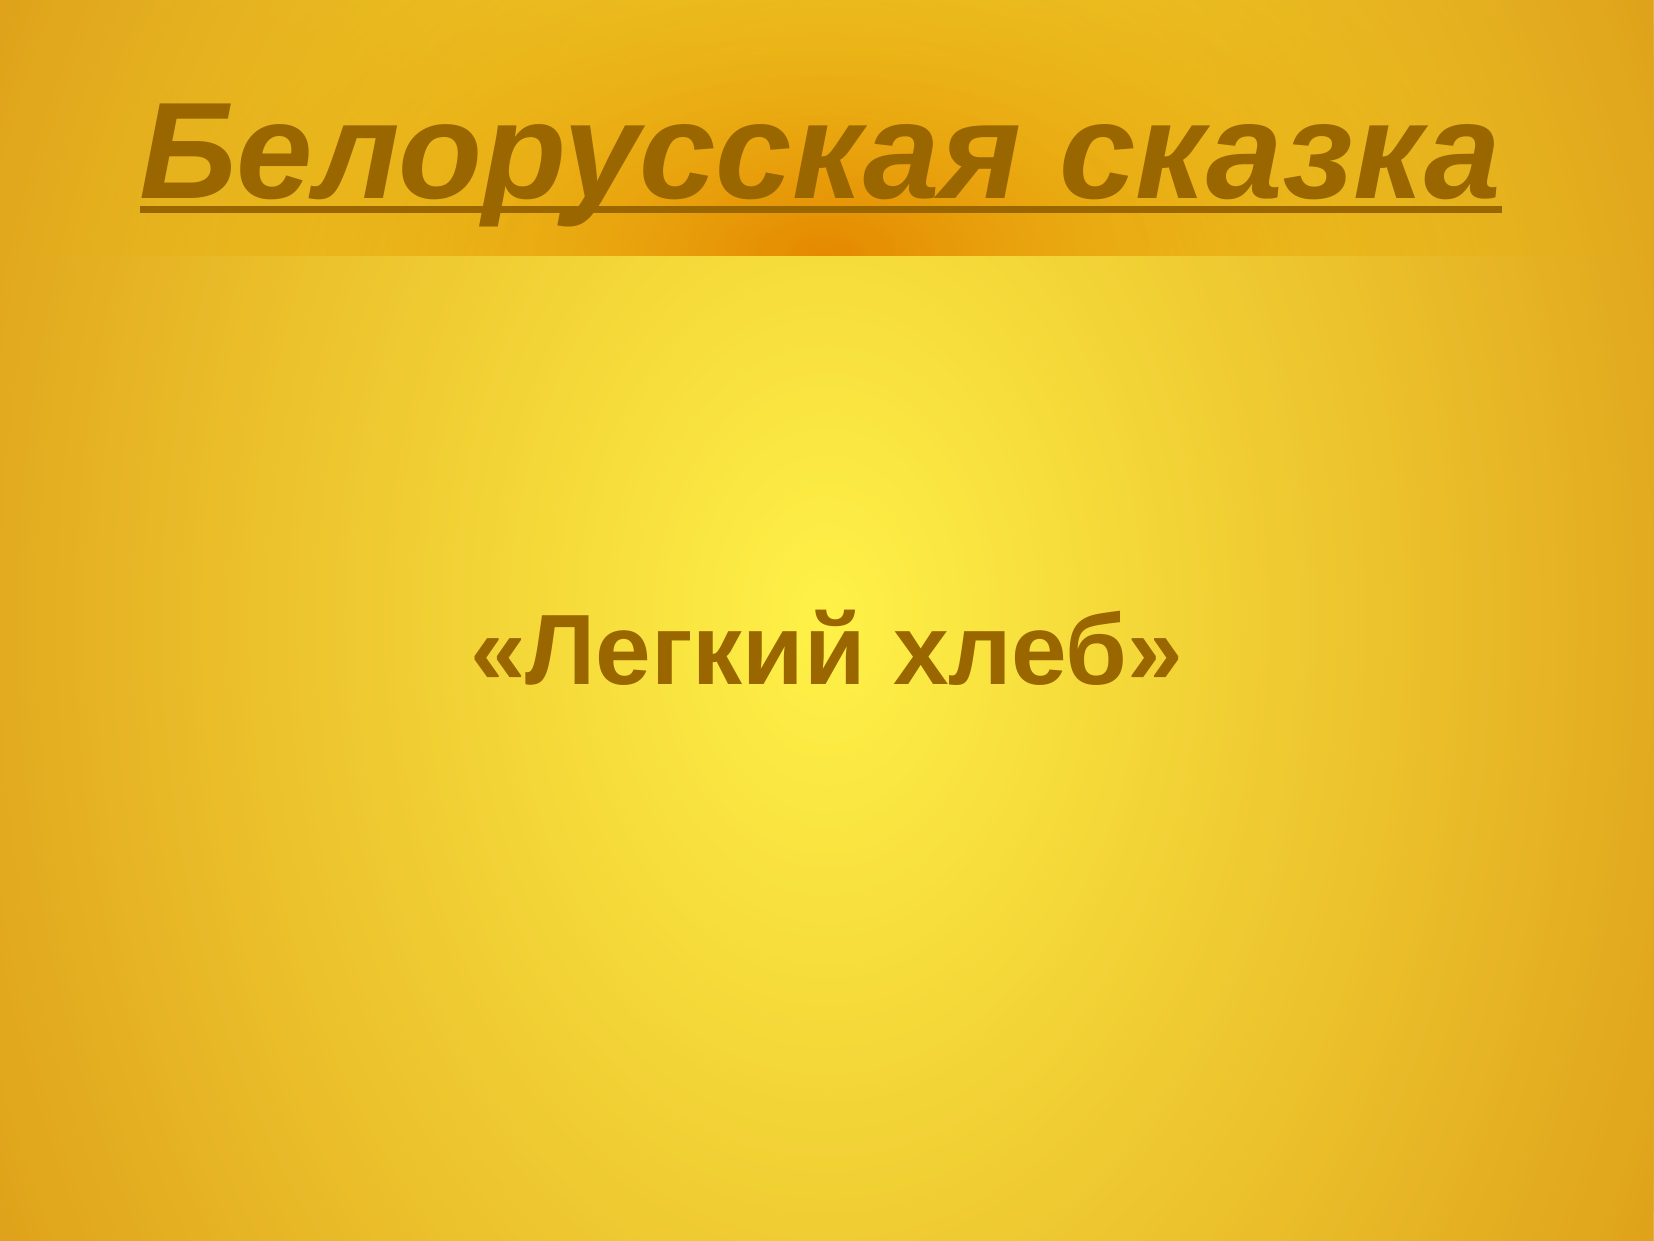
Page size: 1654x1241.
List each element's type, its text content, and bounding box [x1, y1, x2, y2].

title Белорусская сказка [106, 47, 1536, 255]
subtitle «Легкий хлеб» [82, 290, 1571, 1010]
